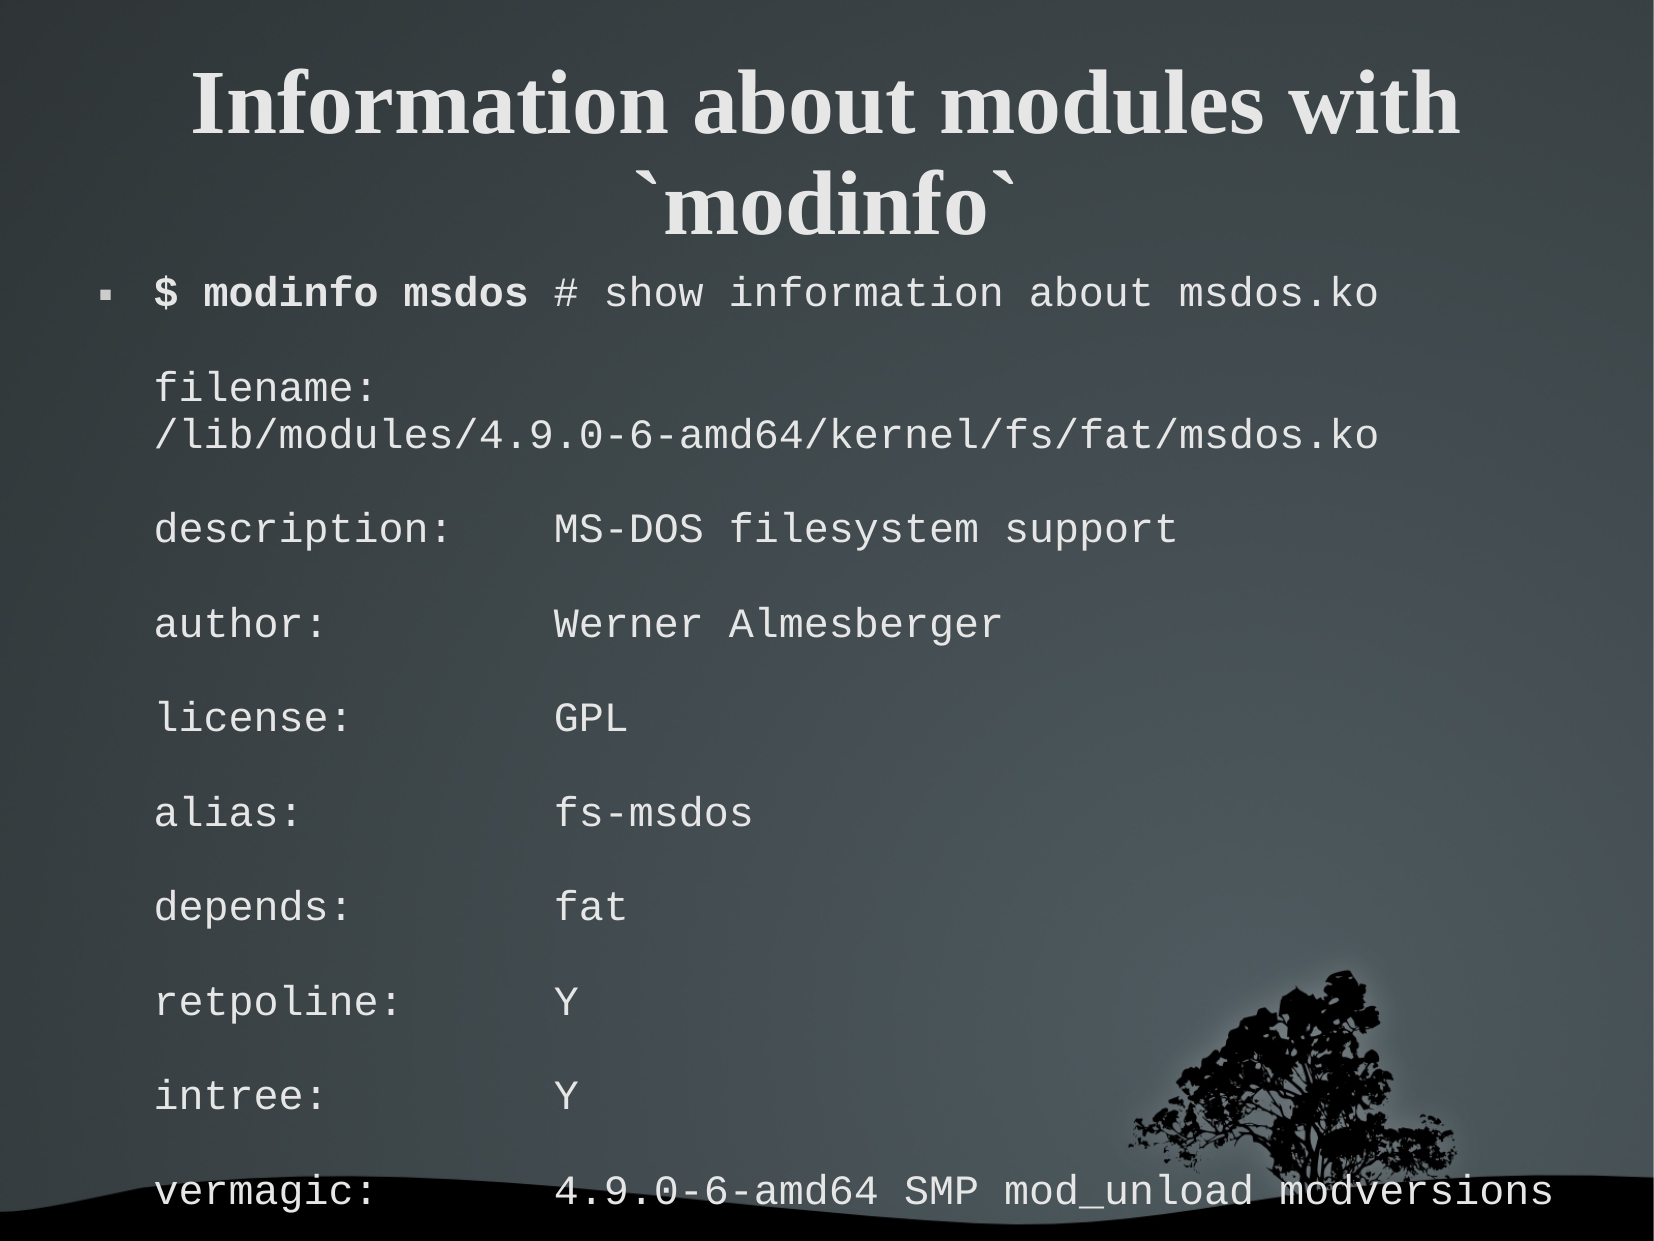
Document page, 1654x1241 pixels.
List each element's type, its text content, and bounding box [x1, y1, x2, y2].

list $ modinfo msdos # show information about msdos.ko filename: /lib/modules/4.9.0-6-amd64/kernel/fs/fat/msdos.ko description: MS-DOS filesystem support author: Werner Almesberger license: GPL alias: fs-msdos depends: fat retpoline: Y intree: Y vermagic: 4.9.0-6-amd64 SMP mod_unload modversions [82, 272, 1571, 1217]
title Information about modules with `modinfo` [82, 33, 1571, 272]
picture [0, 0, 1654, 1241]
